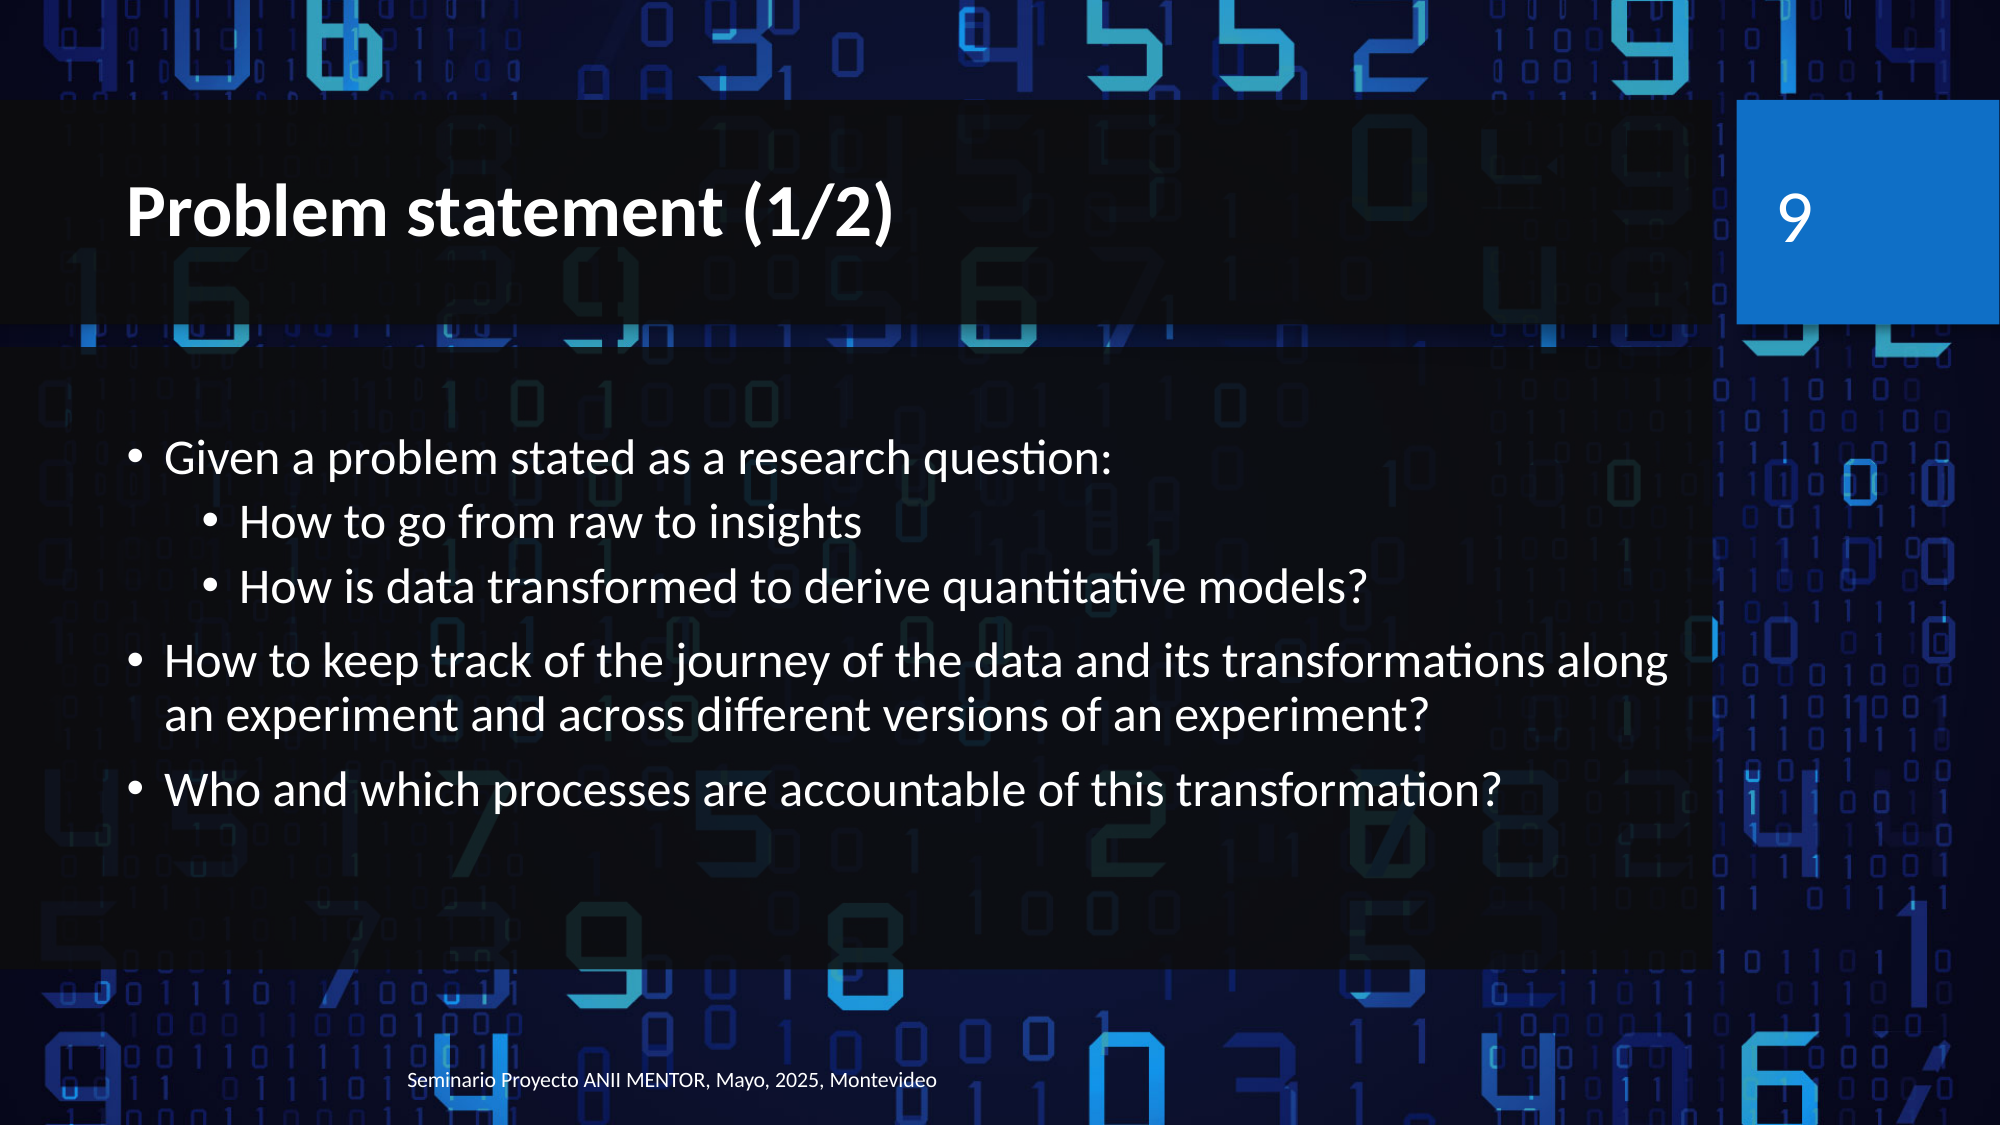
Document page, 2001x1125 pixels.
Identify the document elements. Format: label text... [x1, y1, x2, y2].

slide_number <number> [1760, 123, 1950, 303]
title Problem statement (1/2) [111, 123, 1689, 301]
text_box [0, 376, 1713, 970]
list Given a problem stated as a research question: How to go from raw to insights How is data transformed to derive quantitative models? How to keep track of the journey of the data and its transformations along an experiment and across different versions of an experiment? Who and which processes are accountable of this transformation? [111, 383, 1689, 941]
footer Seminario Proyecto ANII MENTOR, Mayo, 2025, Montevideo [111, 1062, 1239, 1122]
text_box [0, 99, 1713, 325]
picture [0, 0, 2000, 1125]
text_box [1736, 99, 2000, 325]
